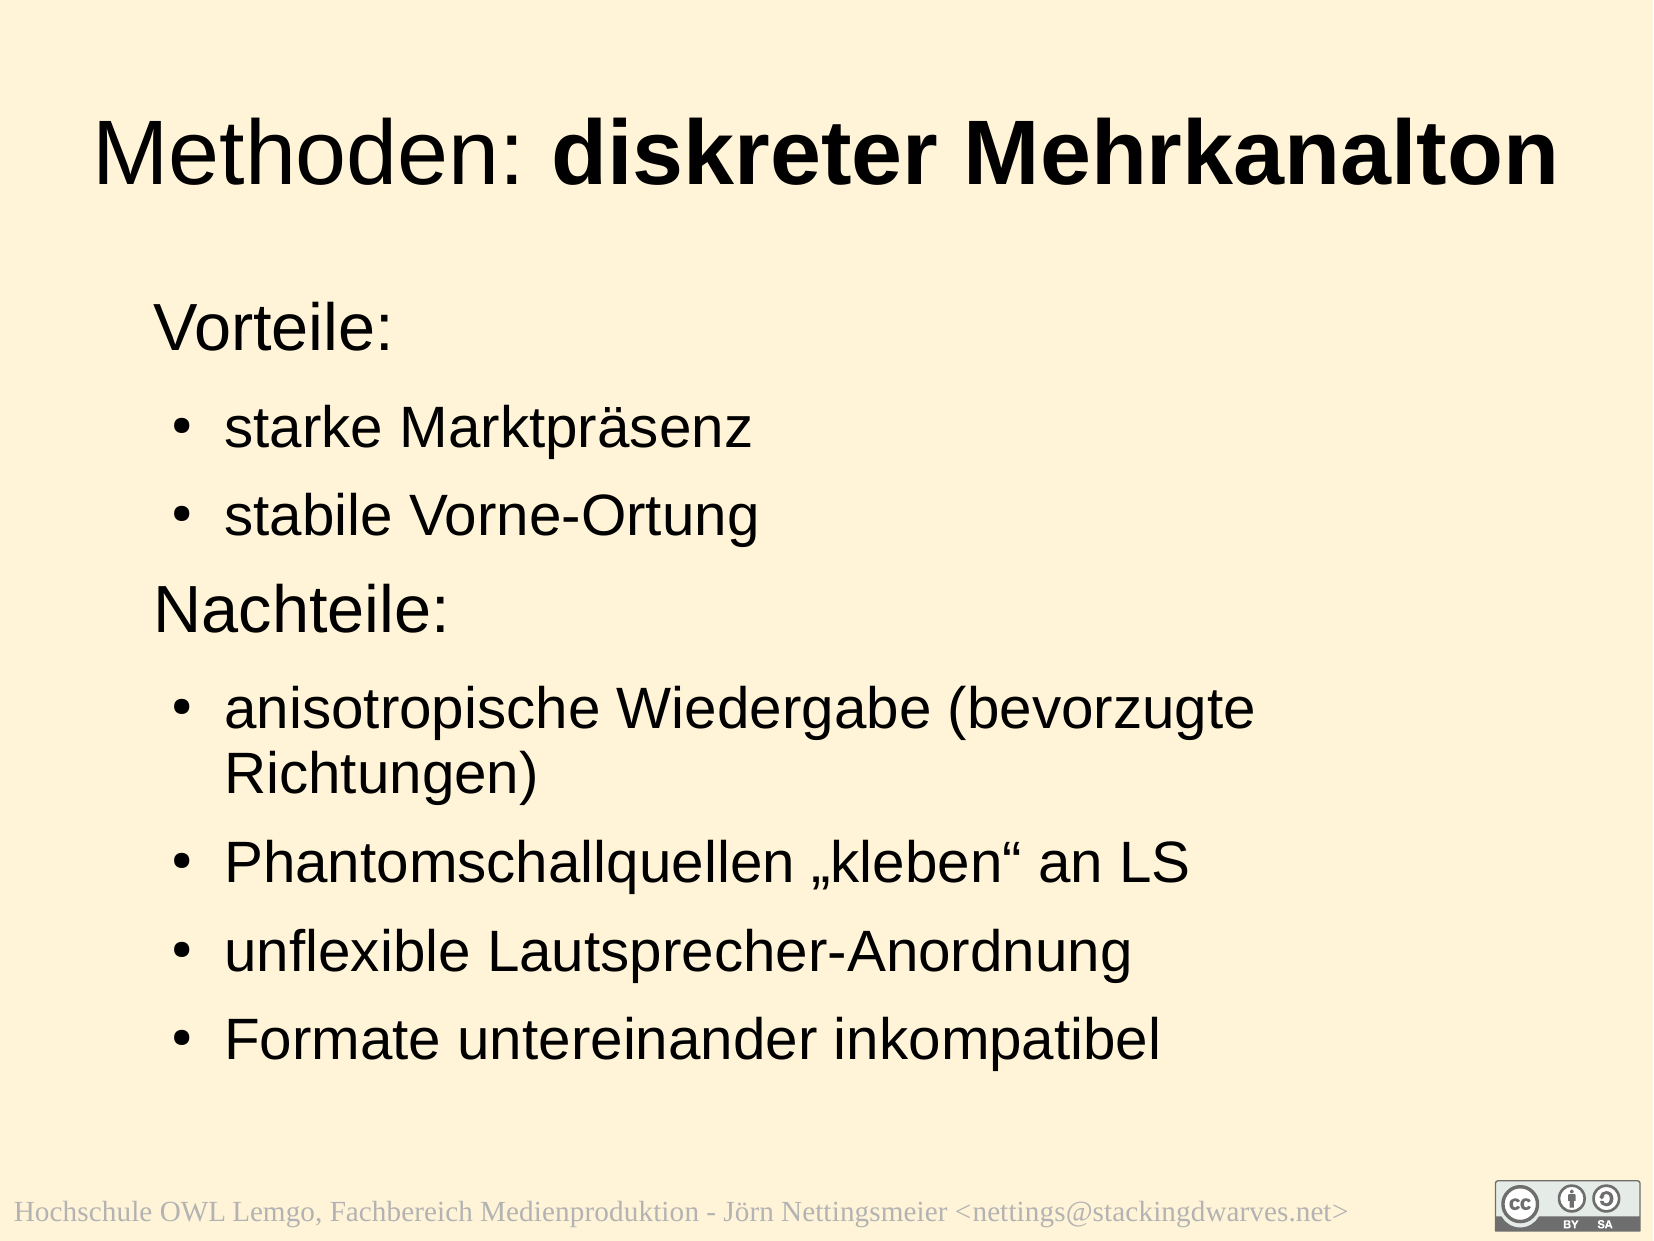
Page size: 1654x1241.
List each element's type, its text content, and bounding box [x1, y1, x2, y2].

list Vorteile: starke Marktpräsenz stabile Vorne-Ortung Nachteile: anisotropische Wiedergabe (bevorzugte Richtungen) Phantomschallquellen „kleben“ an LS unflexible Lautsprecher-Anordnung Formate untereinander inkompatibel [82, 290, 1571, 1241]
title Methoden: diskreter Mehrkanalton [82, 49, 1571, 257]
